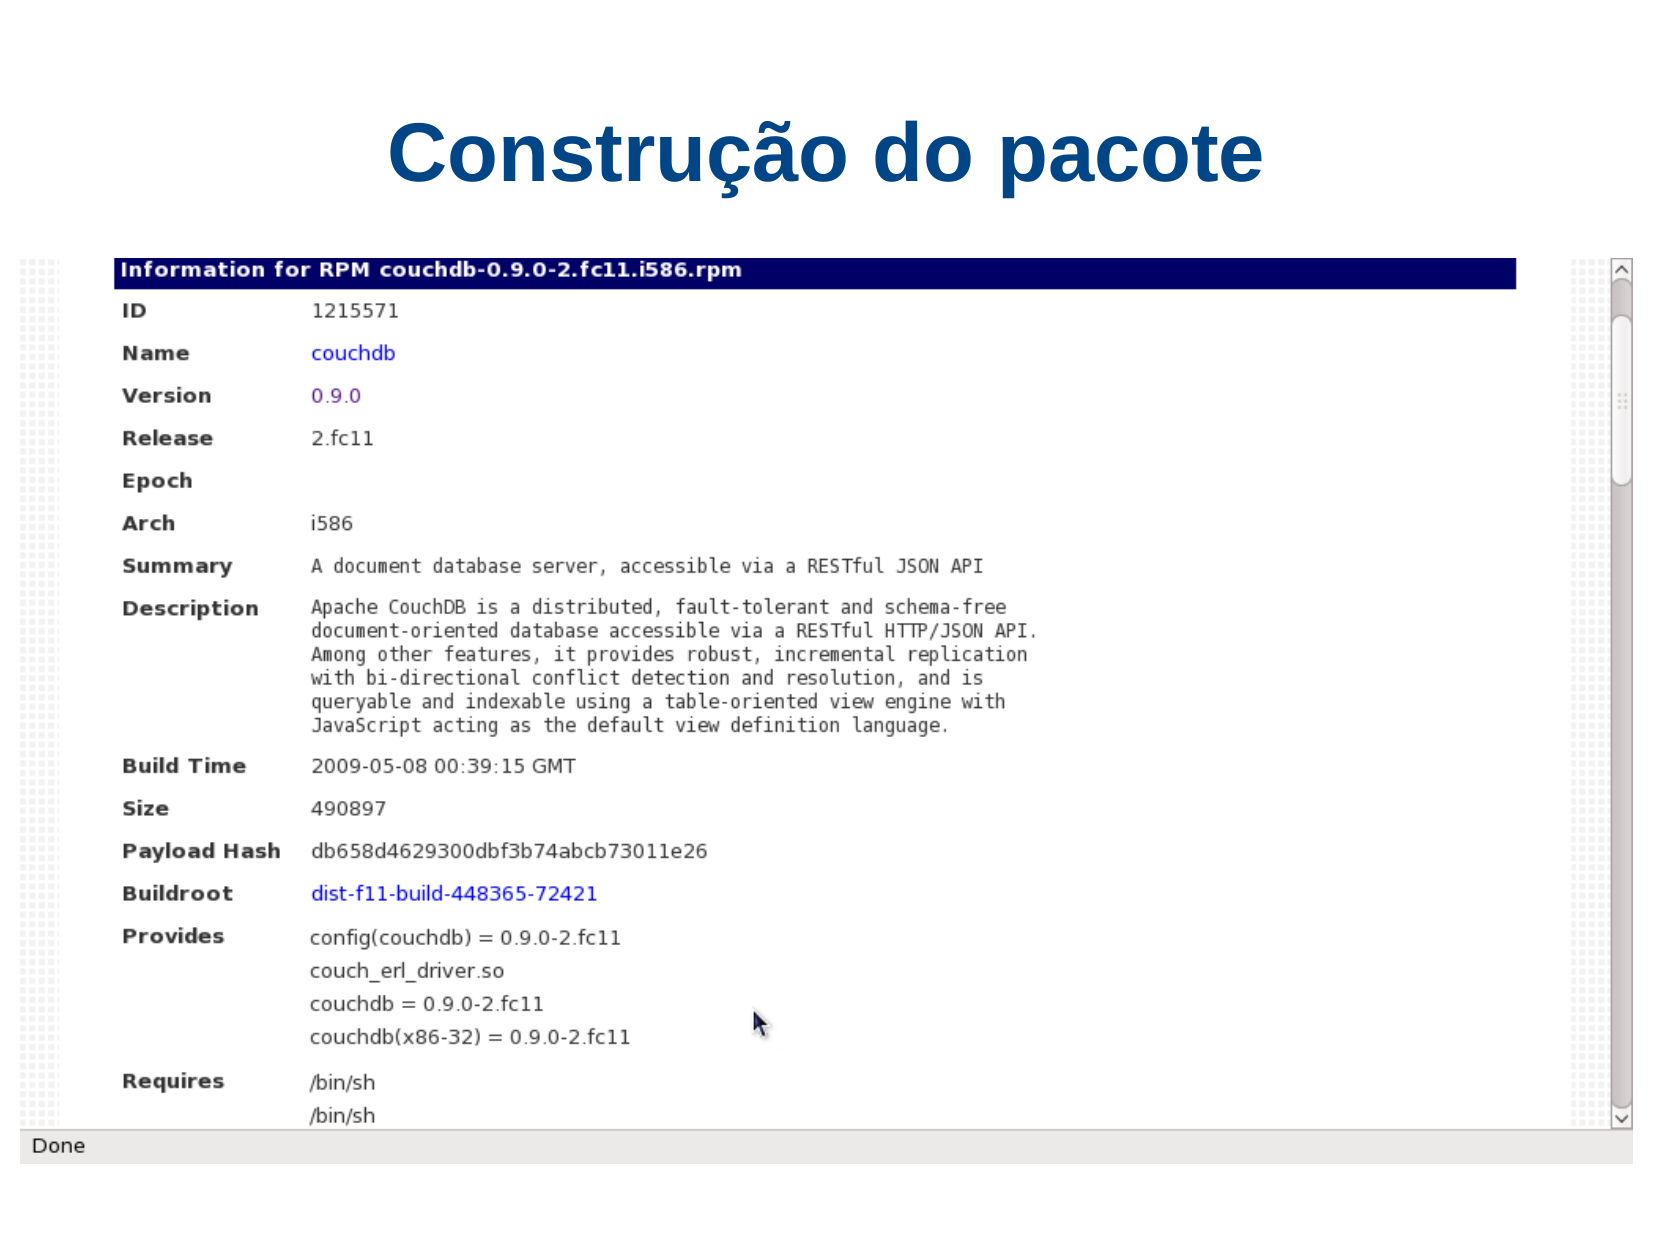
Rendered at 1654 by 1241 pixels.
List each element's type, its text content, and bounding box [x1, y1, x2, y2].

title Construção do pacote [82, 56, 1571, 250]
picture [20, 258, 1633, 1164]
